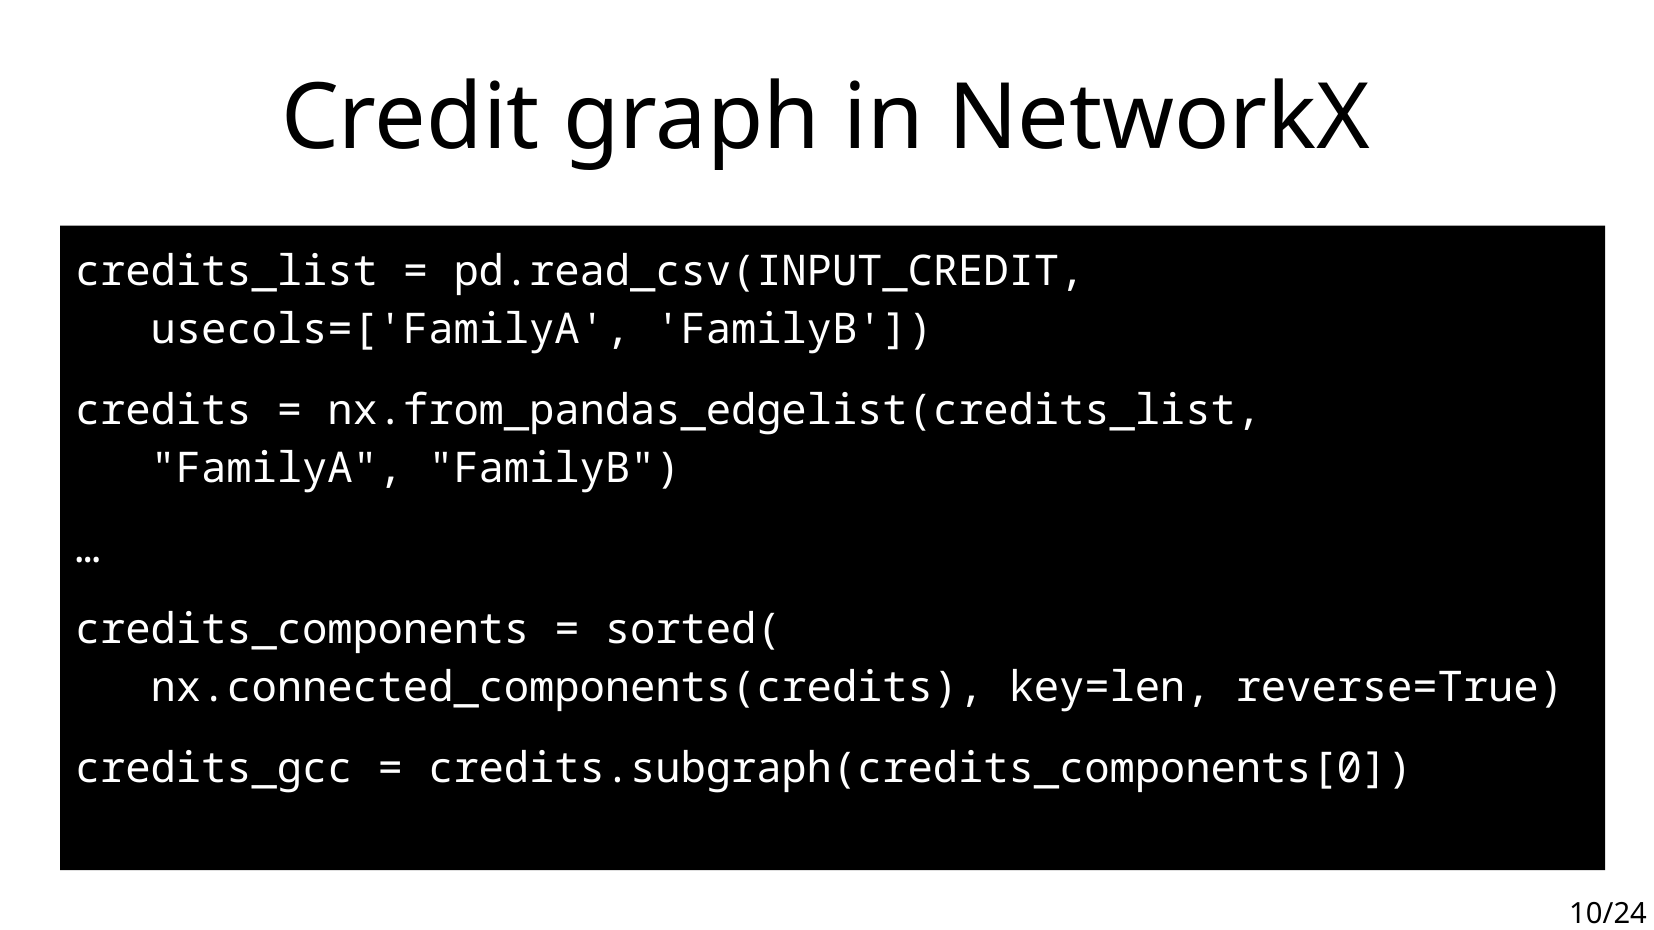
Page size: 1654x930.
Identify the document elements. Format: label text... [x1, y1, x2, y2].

title Credit graph in NetworkX [82, 1, 1571, 225]
list credits_list = pd.read_csv(INPUT_CREDIT, usecols=['FamilyA', 'FamilyB']) credits = nx.from_pandas_edgelist(credits_list, "FamilyA", "FamilyB") … credits_components = sorted( nx.connected_components(credits), key=len, reverse=True) credits_gcc = credits.subgraph(credits_components[0]) [60, 225, 1606, 871]
